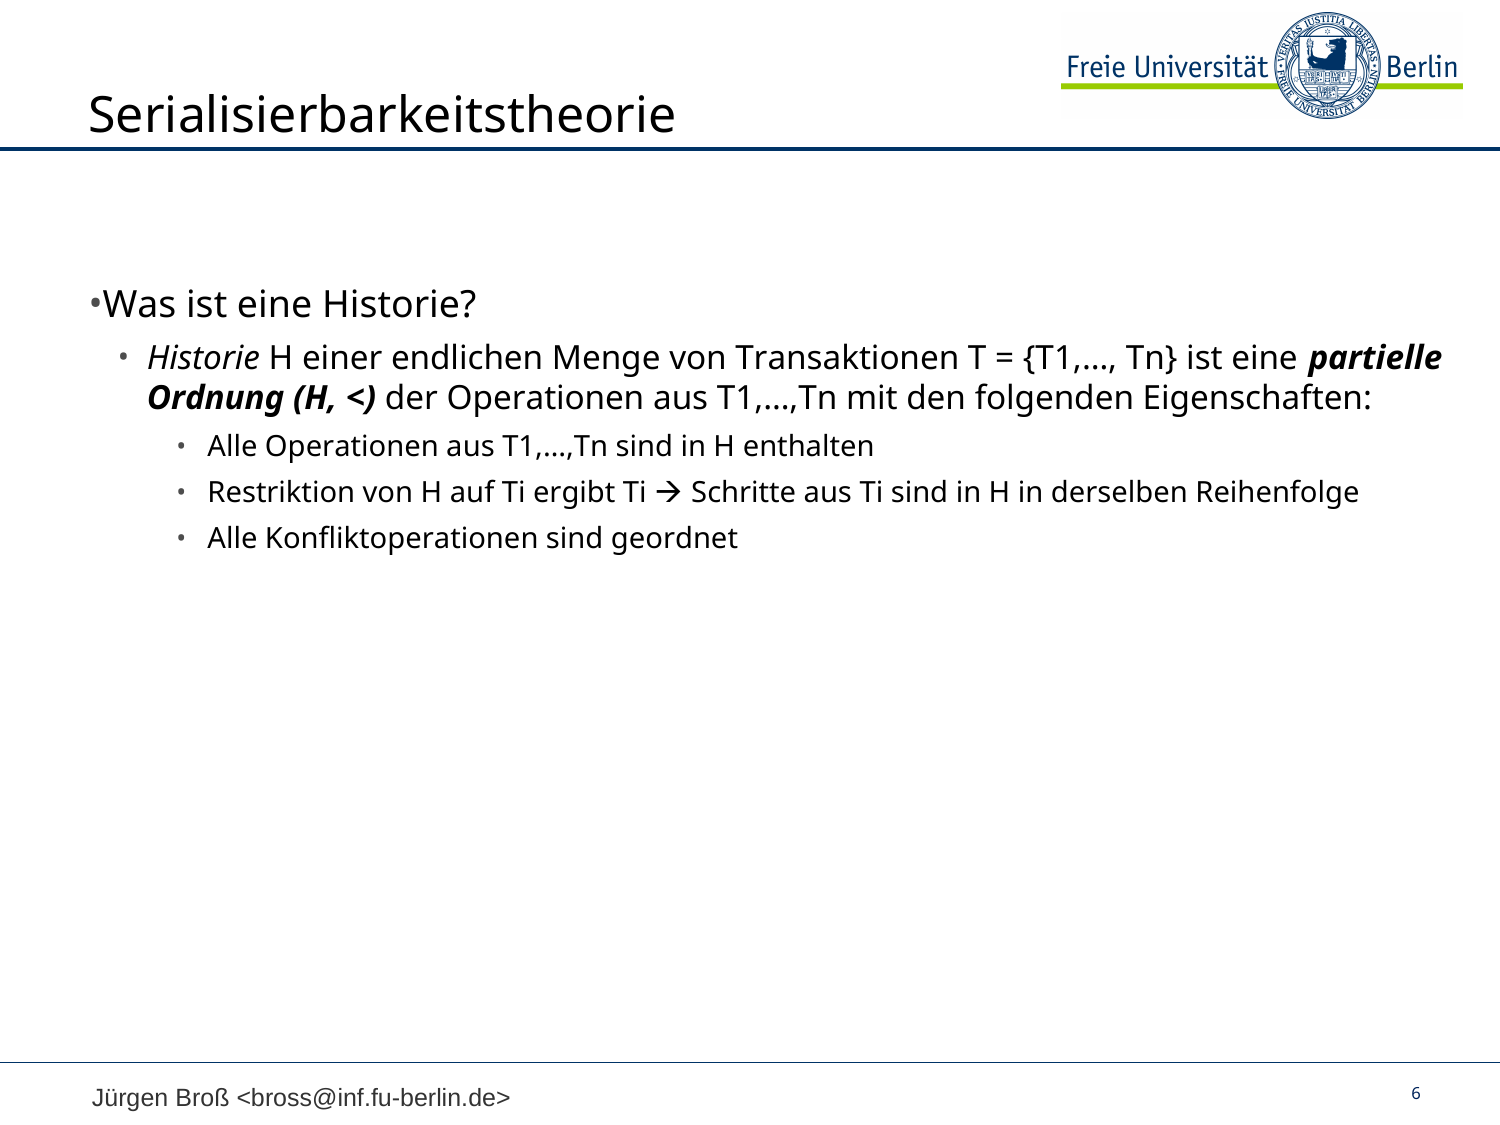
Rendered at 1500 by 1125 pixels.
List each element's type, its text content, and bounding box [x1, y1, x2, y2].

picture [1061, 12, 1463, 119]
title Serialisierbarkeitstheorie [88, 87, 1275, 143]
list Was ist eine Historie? Historie H einer endlichen Menge von Transaktionen T = {T1,…, Tn} ist eine partielle Ordnung (H, <) der Operationen aus T1,…,Tn mit den folgenden Eigenschaften: Alle Operationen aus T1,…,Tn sind in H enthalten Restriktion von H auf Ti ergibt Ti  Schritte aus Ti sind in H in derselben Reihenfolge Alle Konfliktoperationen sind geordnet [88, 278, 1459, 1037]
